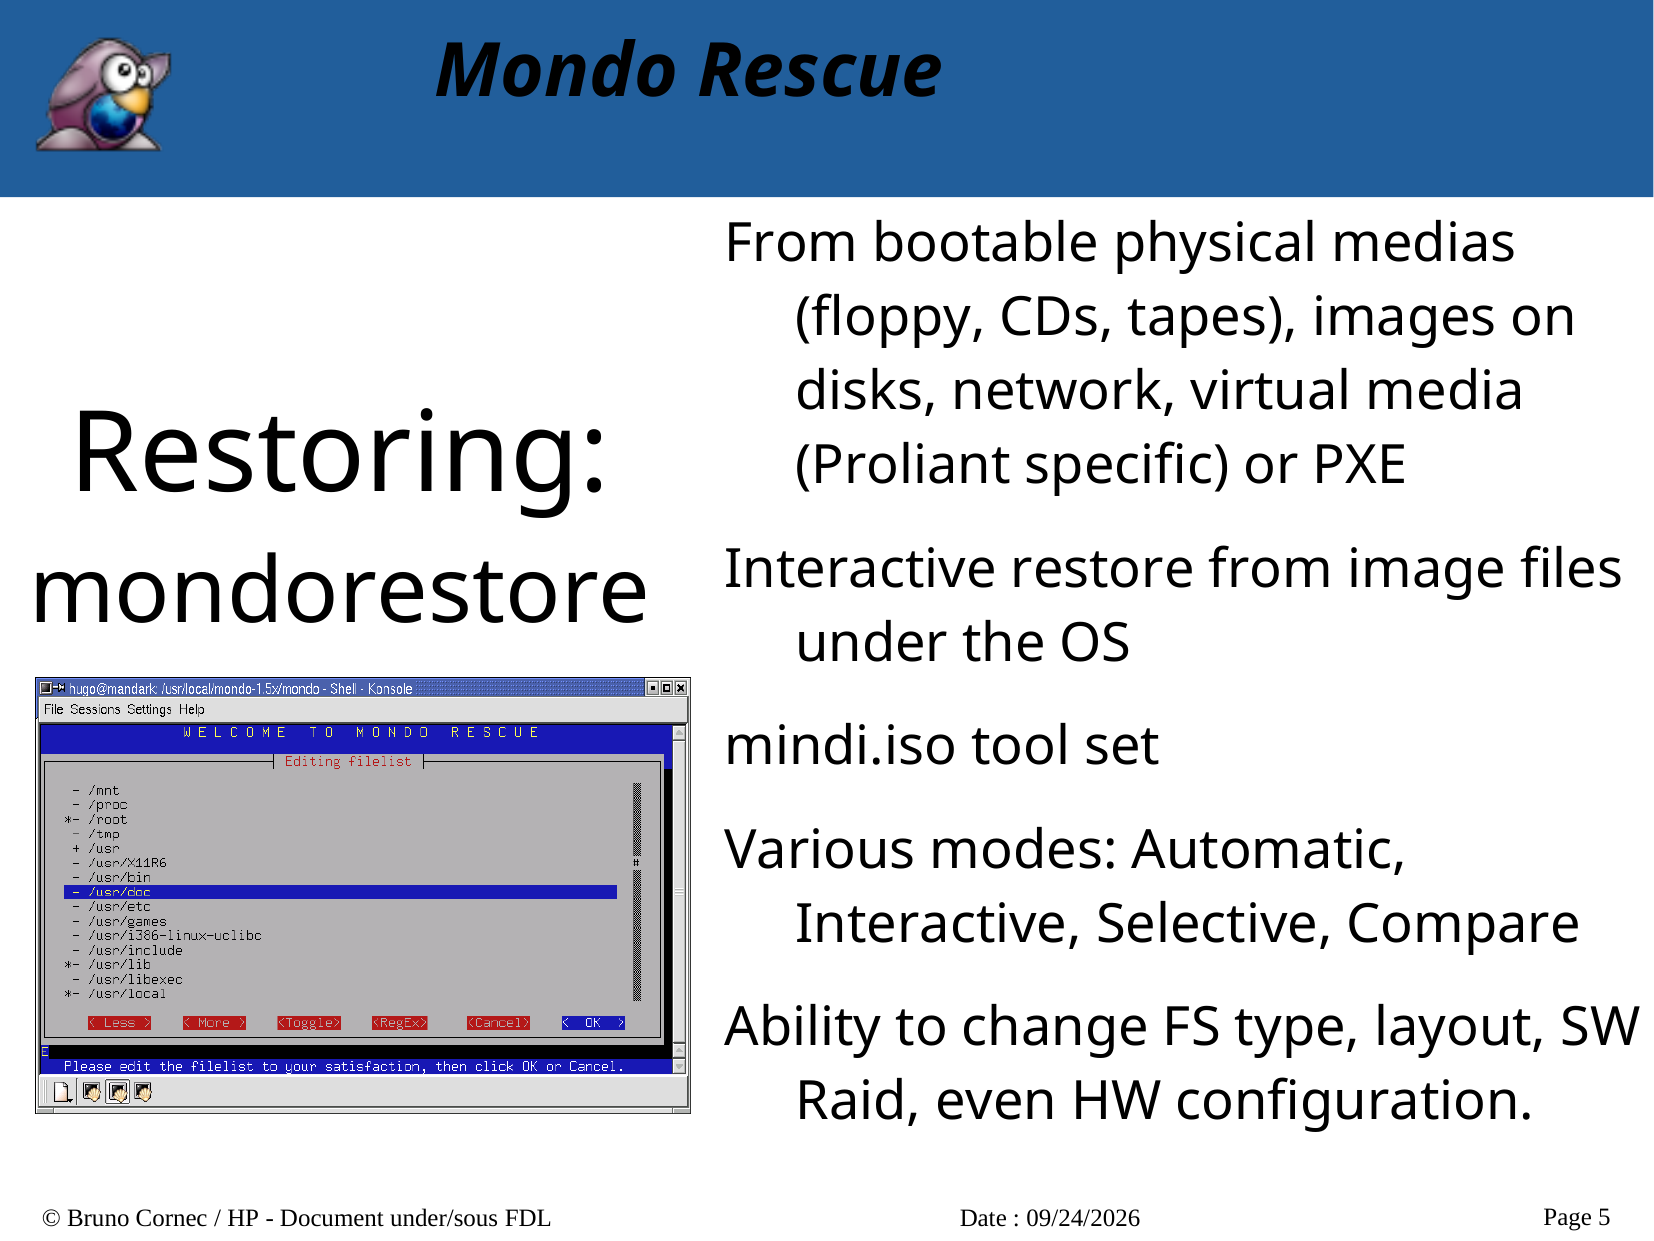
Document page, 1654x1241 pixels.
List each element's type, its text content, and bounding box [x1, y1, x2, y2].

picture [35, 677, 691, 1114]
picture [0, 0, 211, 199]
text_box Restoring: mondorestore [29, 371, 705, 651]
list From bootable physical medias (floppy, CDs, tapes), images on disks, network, virtual media (Proliant specific) or PXE Interactive restore from image files under the OS mindi.iso tool set Various modes: Automatic, Interactive, Selective, Compare Ability to change FS type, layout, SW Raid, even HW configuration. [712, 203, 1654, 1226]
